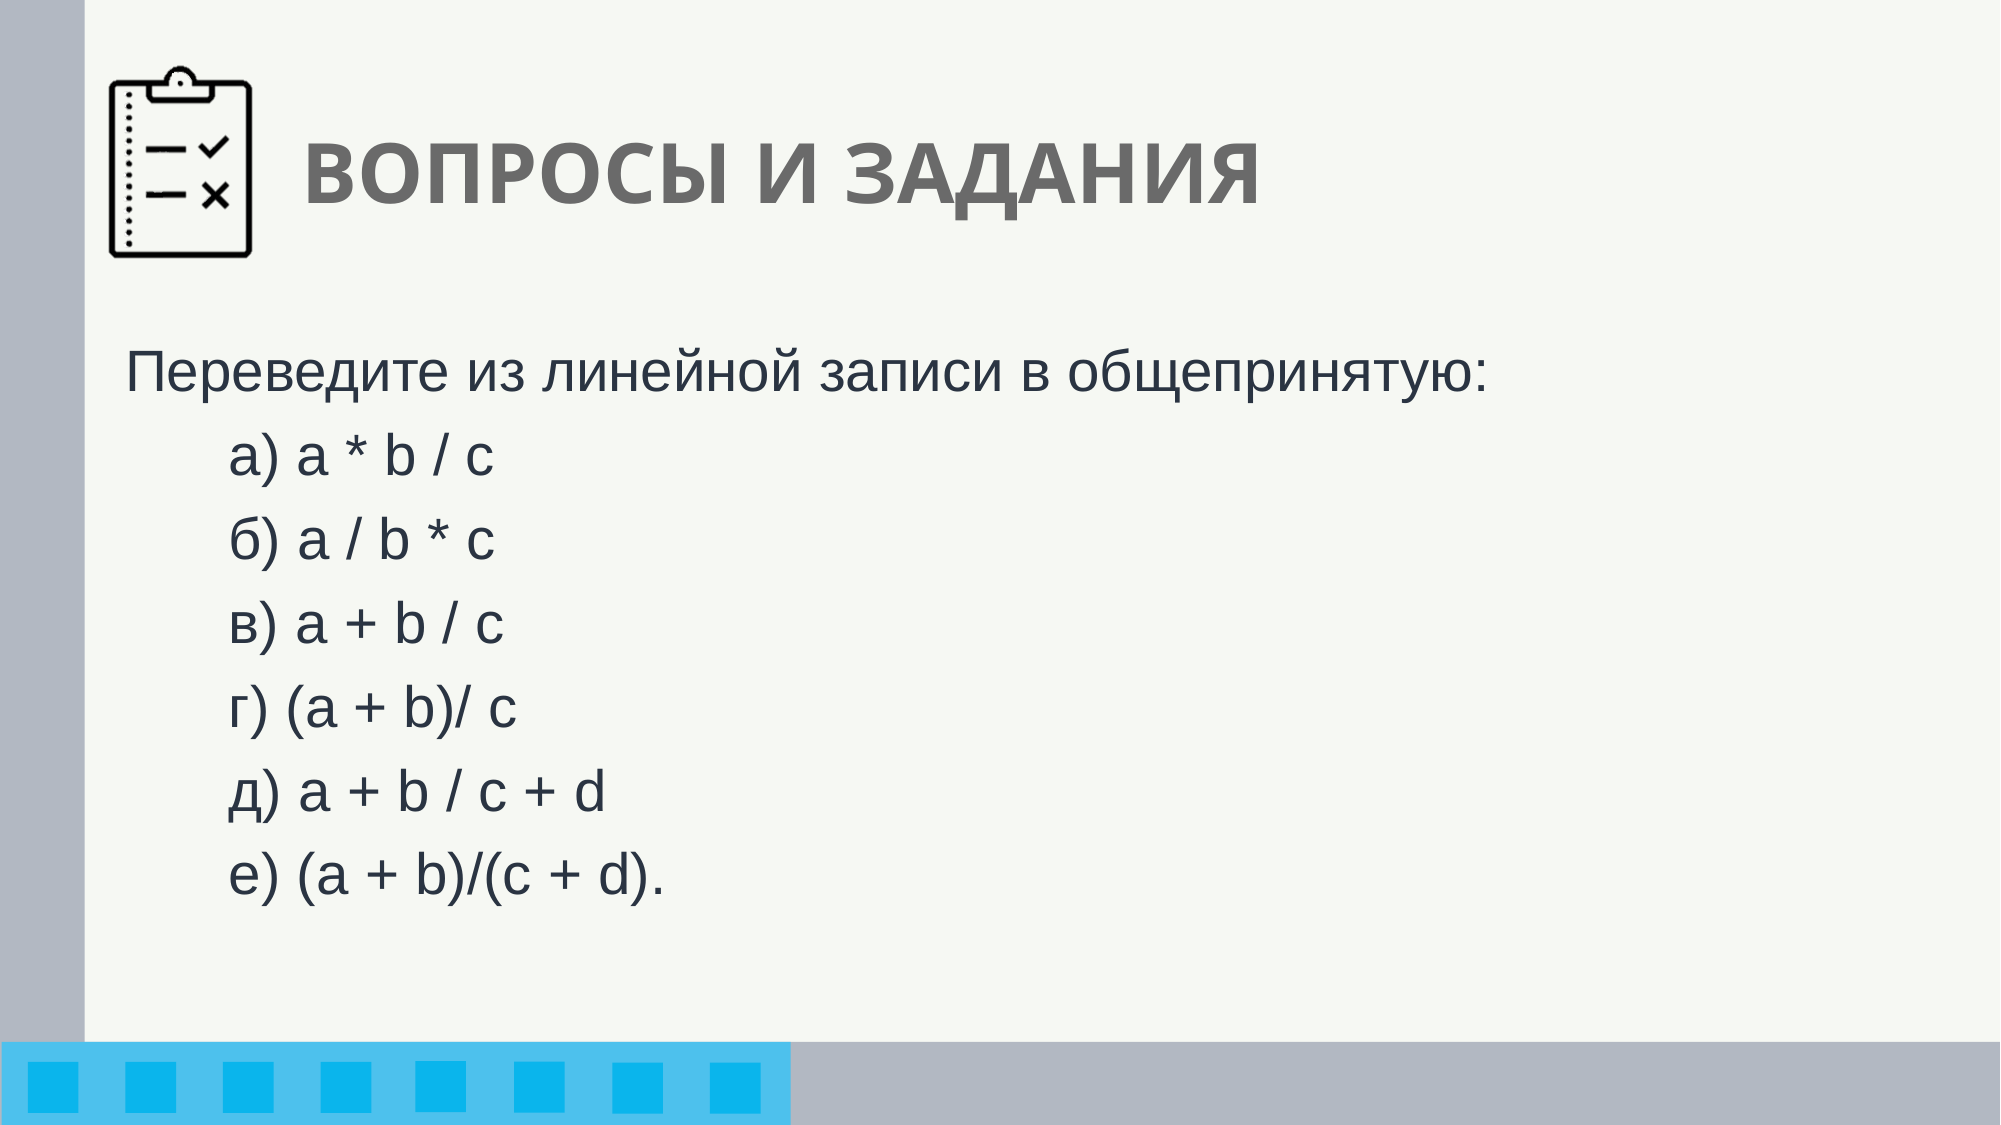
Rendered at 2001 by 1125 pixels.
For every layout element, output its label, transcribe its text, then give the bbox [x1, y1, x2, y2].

list Переведите из линейной записи в общепринятую: а) a * b / c б) a / b * c в) a + b / c г) (a + b)/ c д) a + b / c + d е) (a + b)/(c + d). [110, 311, 1892, 1058]
title ВОПРОСЫ И ЗАДАНИЯ [285, 67, 1892, 286]
picture [85, 54, 286, 286]
